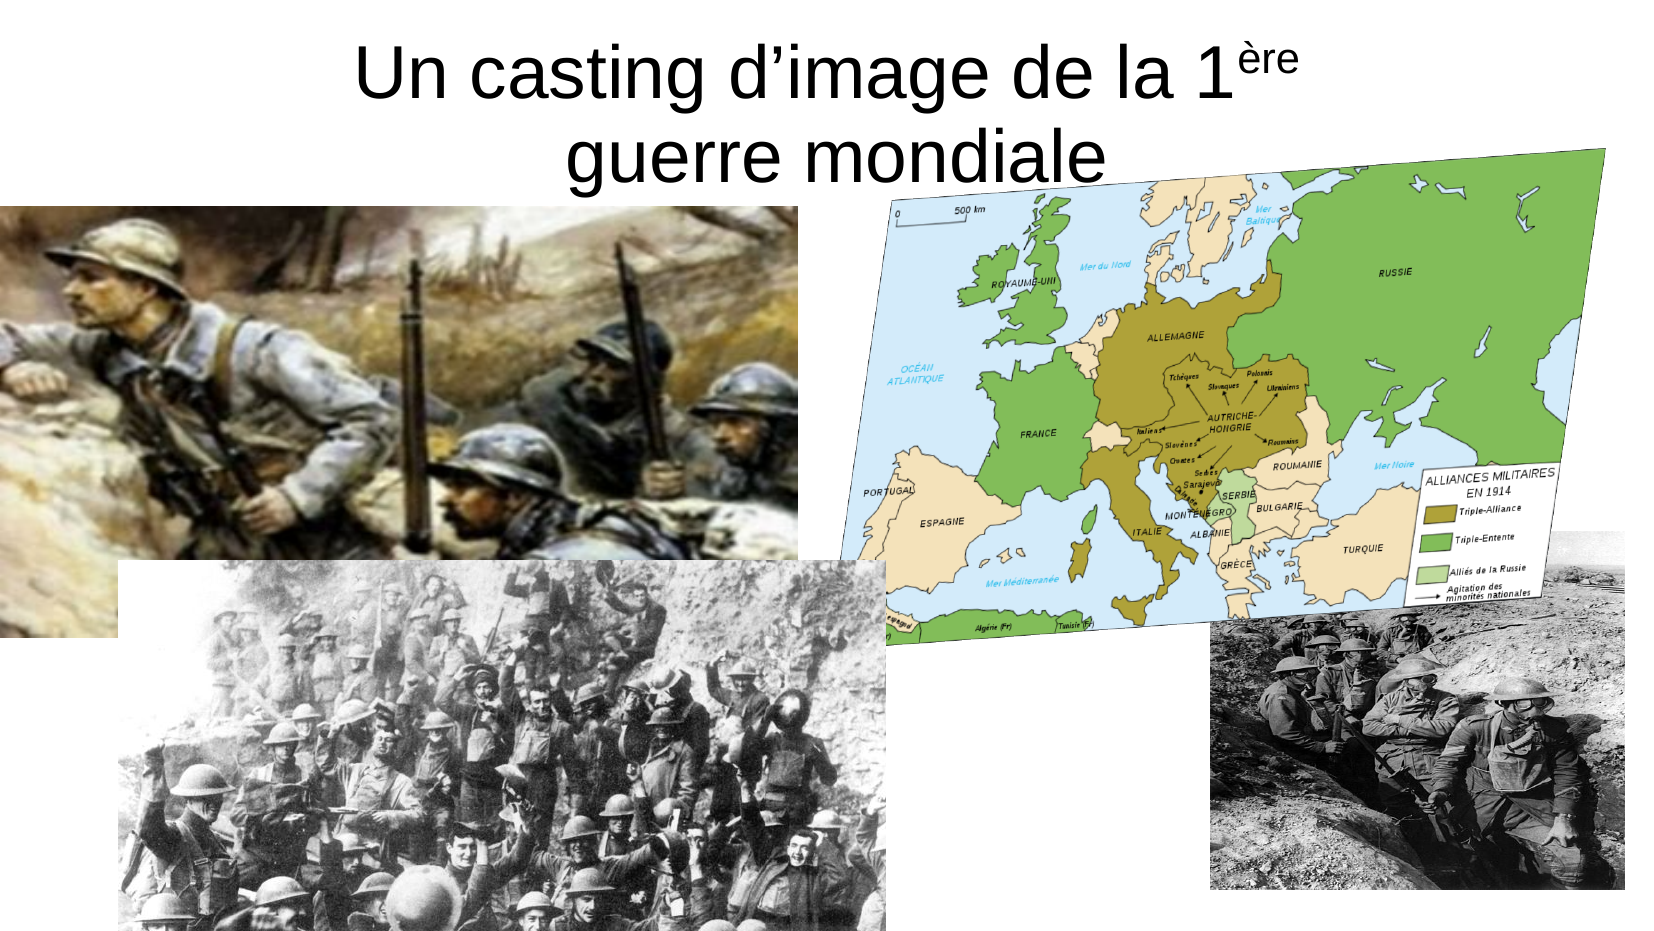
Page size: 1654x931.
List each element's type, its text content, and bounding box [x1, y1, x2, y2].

title Un casting d’image de la 1ère guerre mondiale [82, 29, 1571, 201]
picture [0, 147, 1625, 931]
